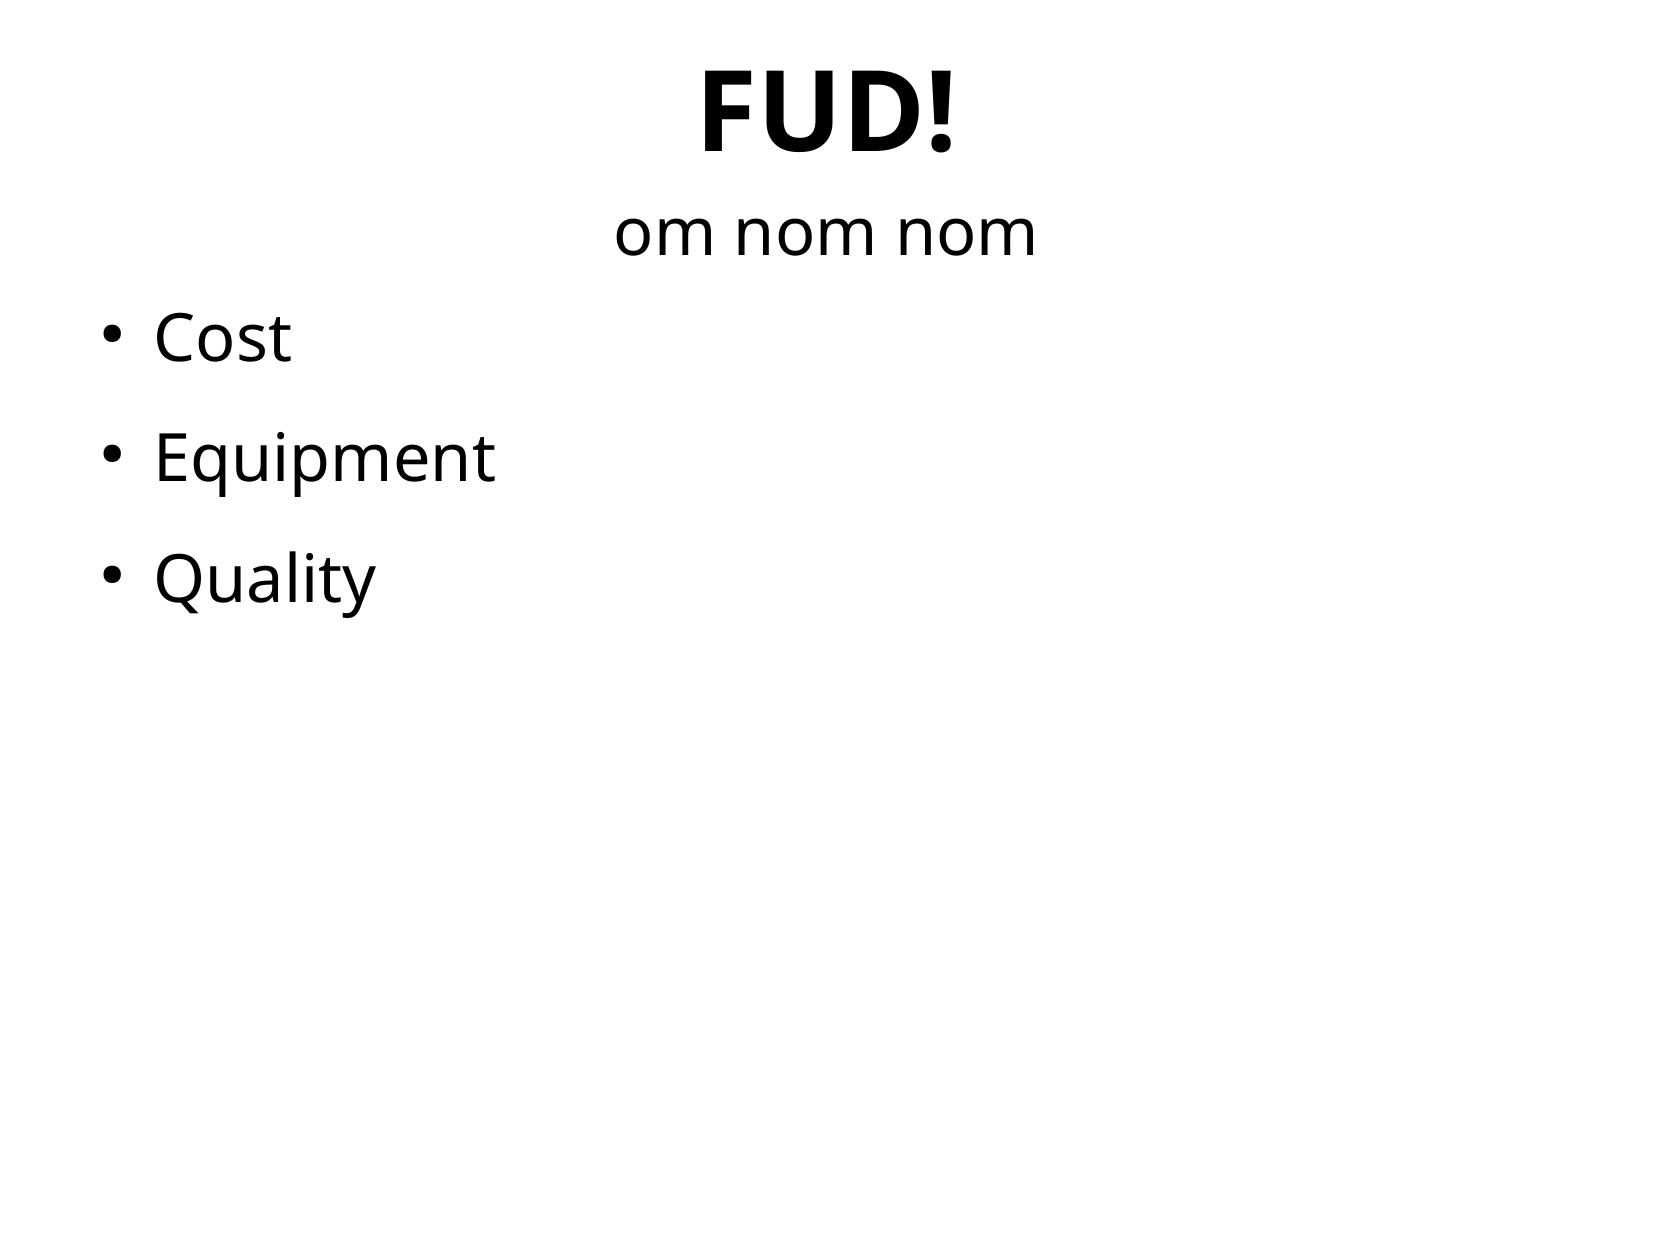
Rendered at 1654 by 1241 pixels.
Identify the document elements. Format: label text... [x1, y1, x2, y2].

list Cost Equipment Quality [82, 290, 1538, 1010]
title FUD! om nom nom [82, 49, 1571, 257]
